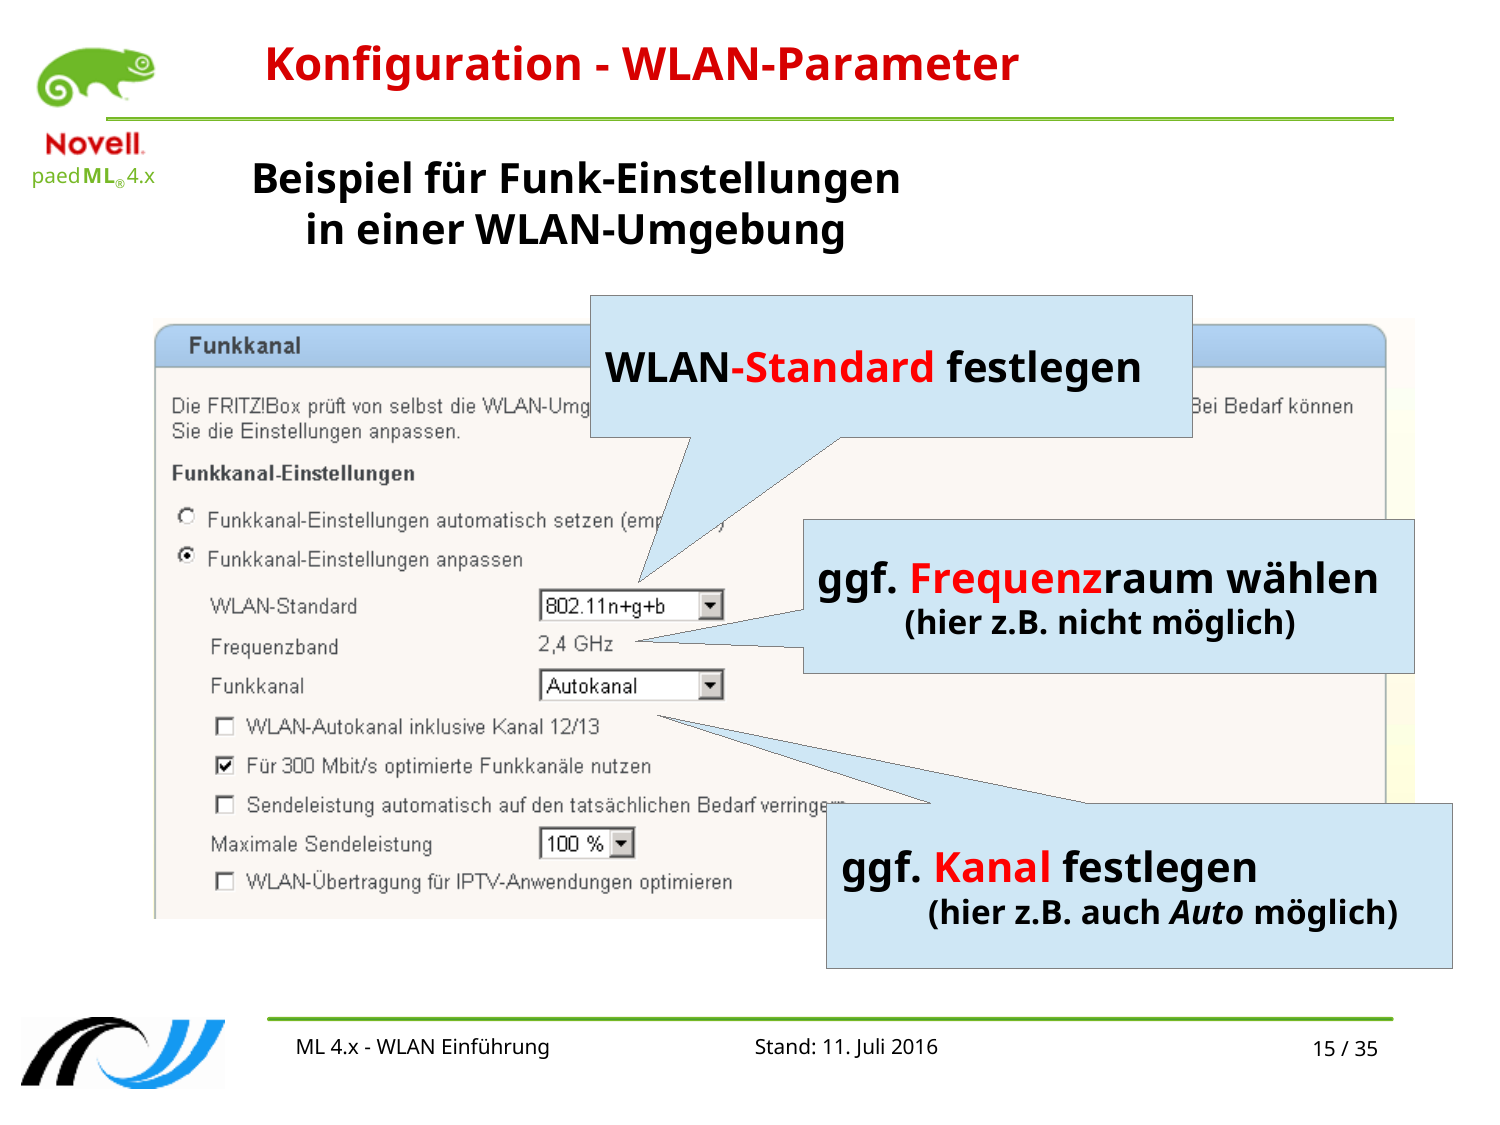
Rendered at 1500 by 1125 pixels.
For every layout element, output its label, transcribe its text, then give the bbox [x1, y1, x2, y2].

title Konfiguration - WLAN-Parameter [232, 12, 1388, 113]
text_box WLAN-Standard festlegen [590, 295, 1193, 583]
picture [24, 32, 167, 175]
picture [153, 318, 1415, 919]
text_box ggf. Frequenzraum wählen (hier z.B. nicht möglich) [635, 519, 1415, 674]
text_box Beispiel für Funk-Einstellungen in einer WLAN-Umgebung [236, 144, 945, 260]
text_box ggf. Kanal festlegen (hier z.B. auch Auto möglich) [657, 715, 1453, 969]
picture [21, 1017, 225, 1089]
